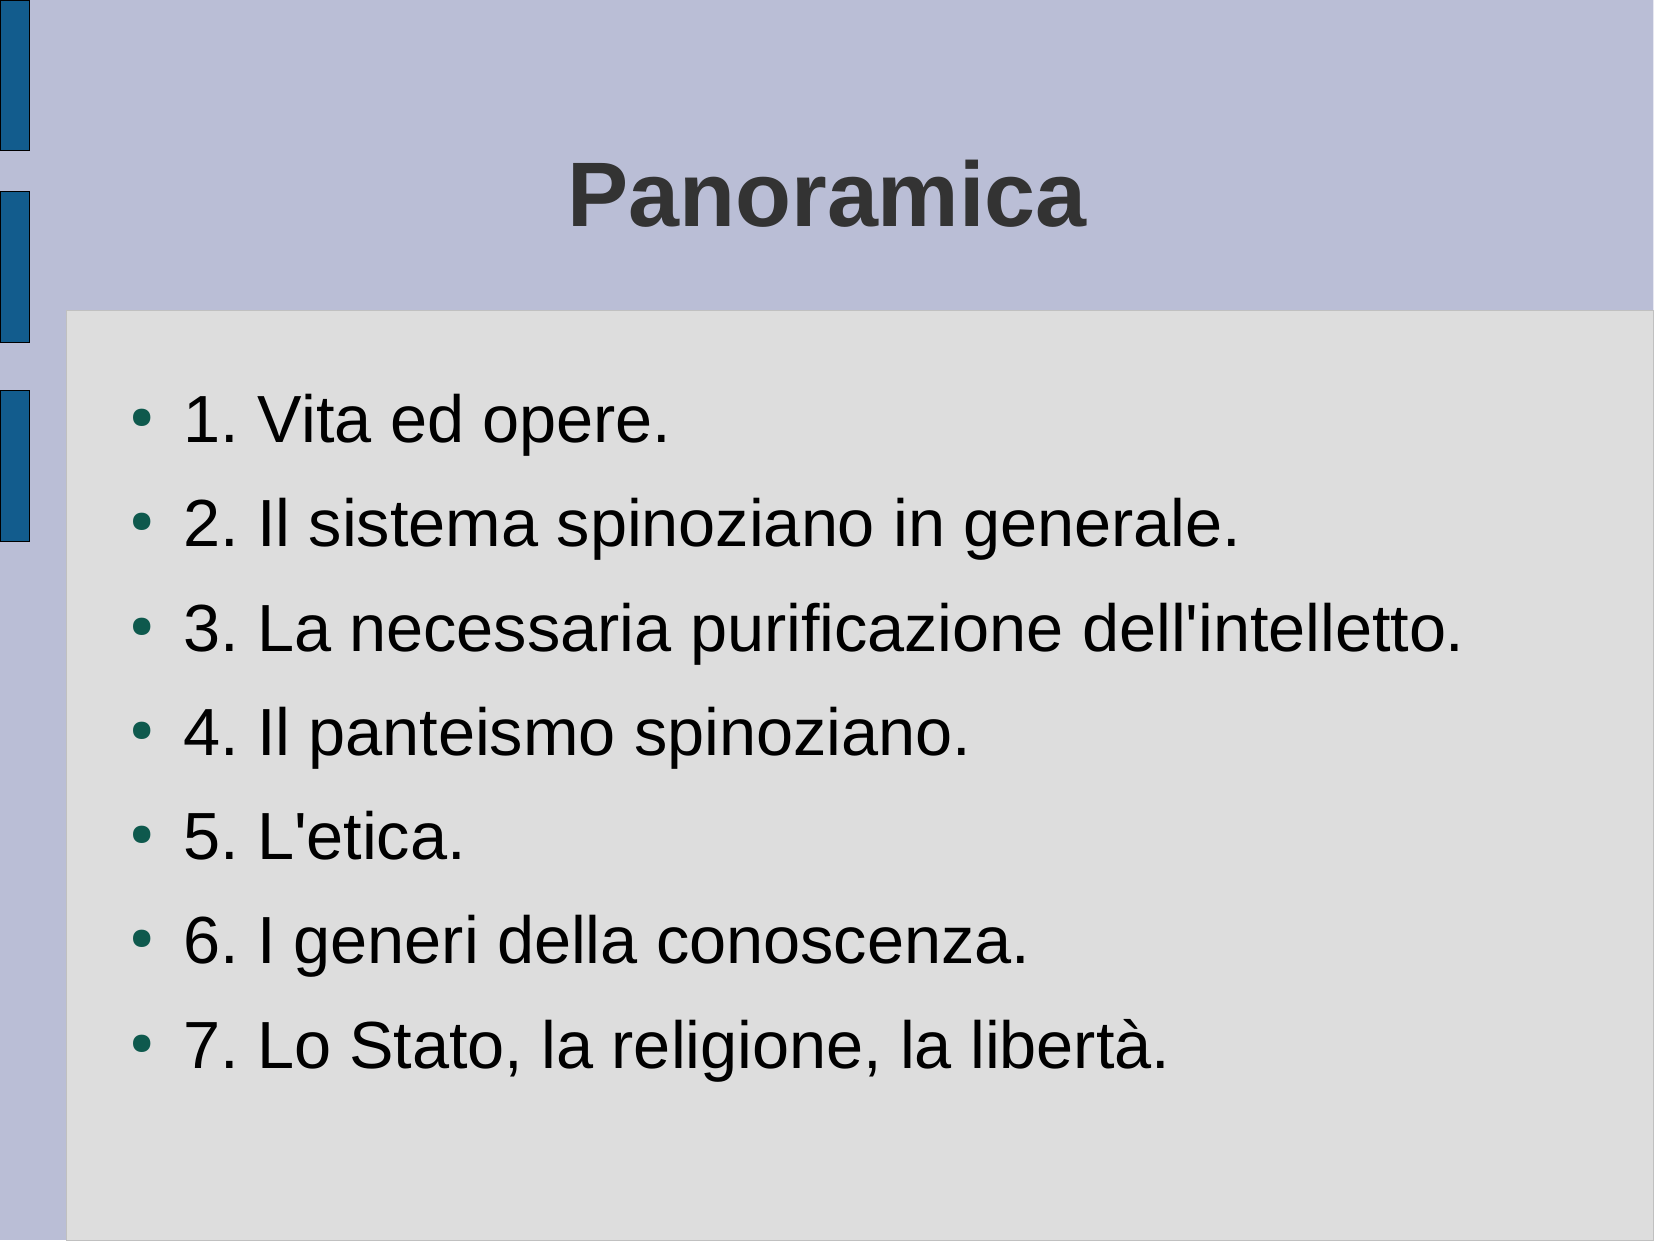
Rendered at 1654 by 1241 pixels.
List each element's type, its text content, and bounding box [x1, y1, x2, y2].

title Panoramica [121, 91, 1534, 299]
list 1. Vita ed opere. 2. Il sistema spinoziano in generale. 3. La necessaria purificazione dell'intelletto. 4. Il panteismo spinoziano. 5. L'etica. 6. I generi della conoscenza. 7. Lo Stato, la religione, la libertà. [112, 382, 1525, 1164]
